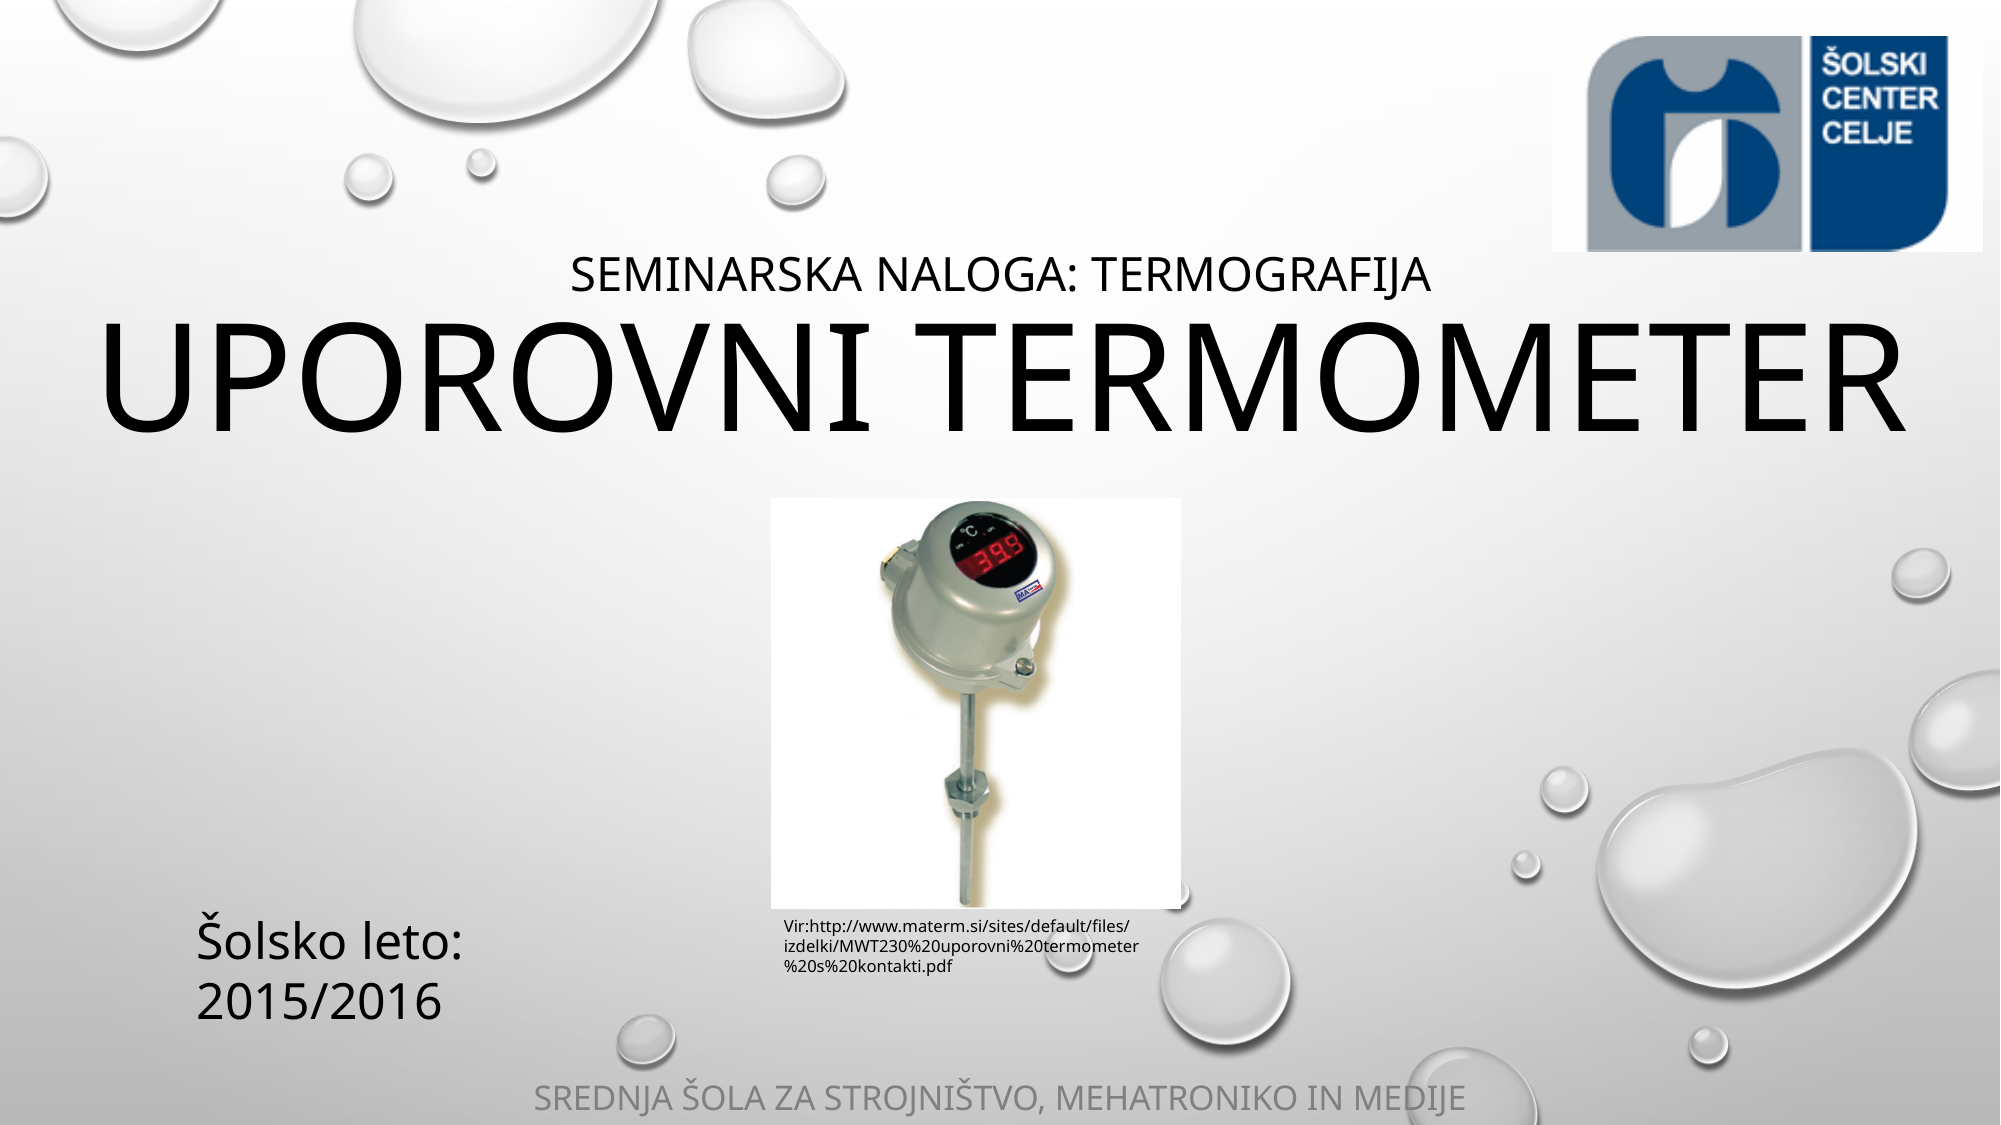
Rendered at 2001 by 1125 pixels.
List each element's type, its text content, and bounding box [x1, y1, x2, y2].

subtitle Srednja šola za strojništvo, mehatroniko in medije [0, 1061, 2000, 1125]
title Seminarska naloga: termografija UPOROVNI TERMOMETER [78, 213, 1925, 472]
text_box Šolsko leto: 2015/2016 [181, 902, 725, 1037]
text_box Vir:http://www.materm.si/sites/default/files/izdelki/MWT230%20uporovni%20termometer%20s%20kontakti.pdf [769, 908, 1183, 983]
picture [0, 0, 2000, 1061]
